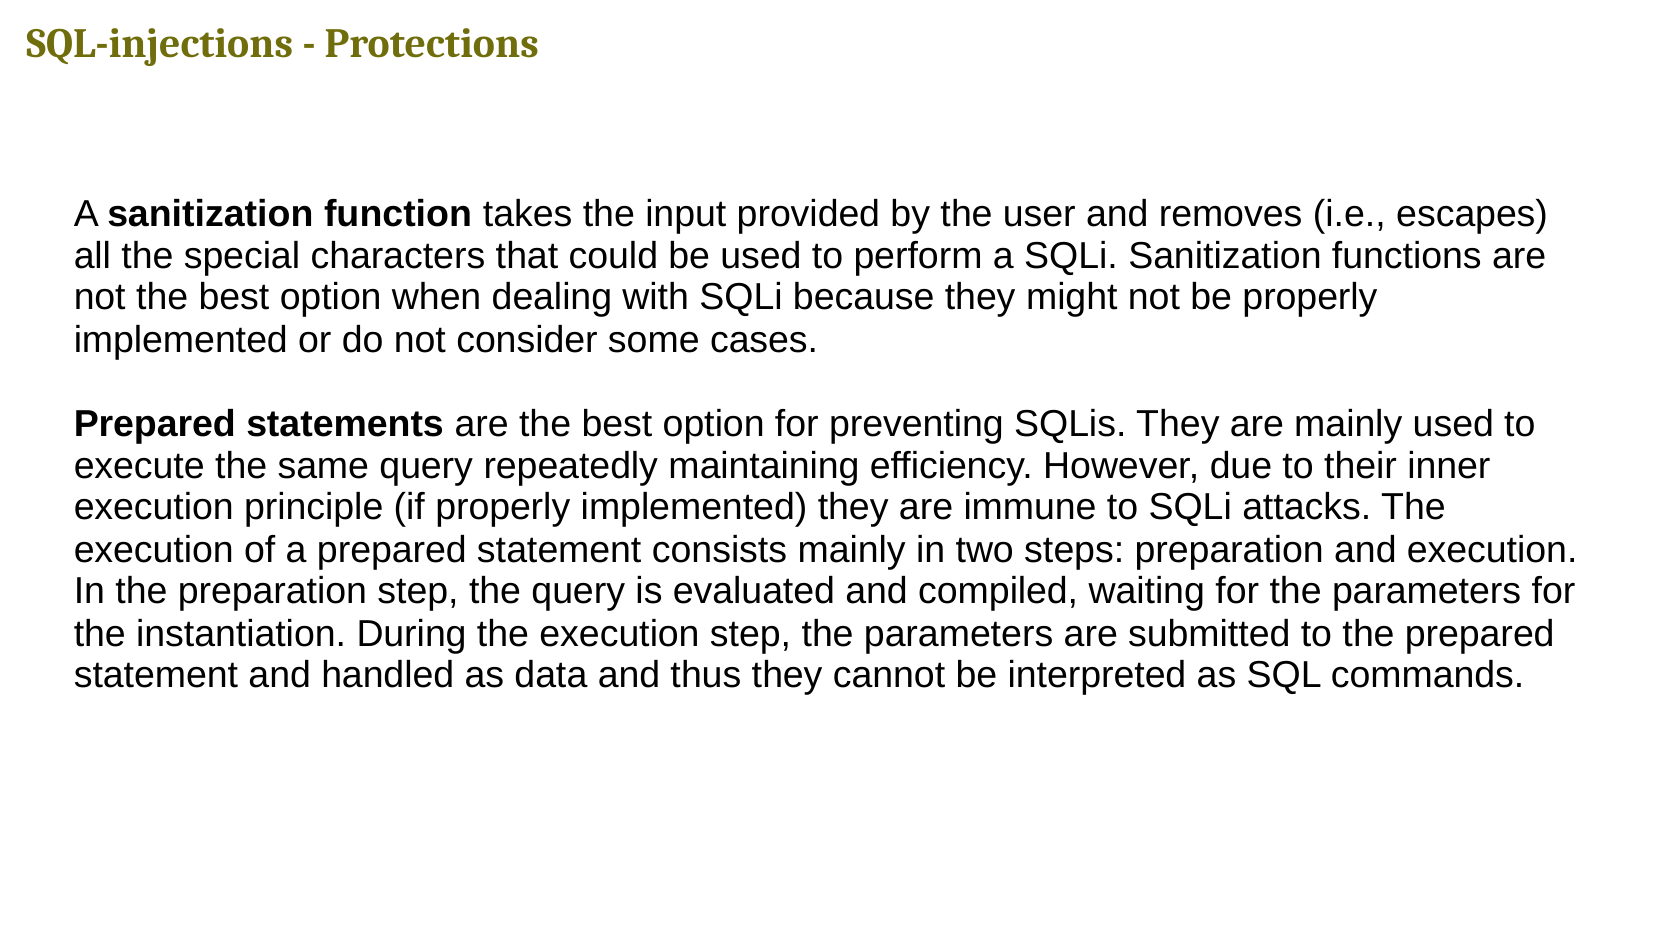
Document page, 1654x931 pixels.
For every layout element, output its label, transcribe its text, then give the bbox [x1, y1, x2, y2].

text_box SQL-injections - Protections [11, 12, 1193, 77]
text_box A sanitization function takes the input provided by the user and removes (i.e., escapes) all the special characters that could be used to perform a SQLi. Sanitization functions are not the best option when dealing with SQLi because they might not be properly implemented or do not consider some cases. Prepared statements are the best option for preventing SQLis. They are mainly used to execute the same query repeatedly maintaining efficiency. However, due to their inner execution principle (if properly implemented) they are immune to SQLi attacks. The execution of a prepared statement consists mainly in two steps: preparation and execution. In the preparation step, the query is evaluated and compiled, waiting for the parameters for the instantiation. During the execution step, the parameters are submitted to the prepared statement and handled as data and thus they cannot be interpreted as SQL commands. [59, 184, 1606, 704]
